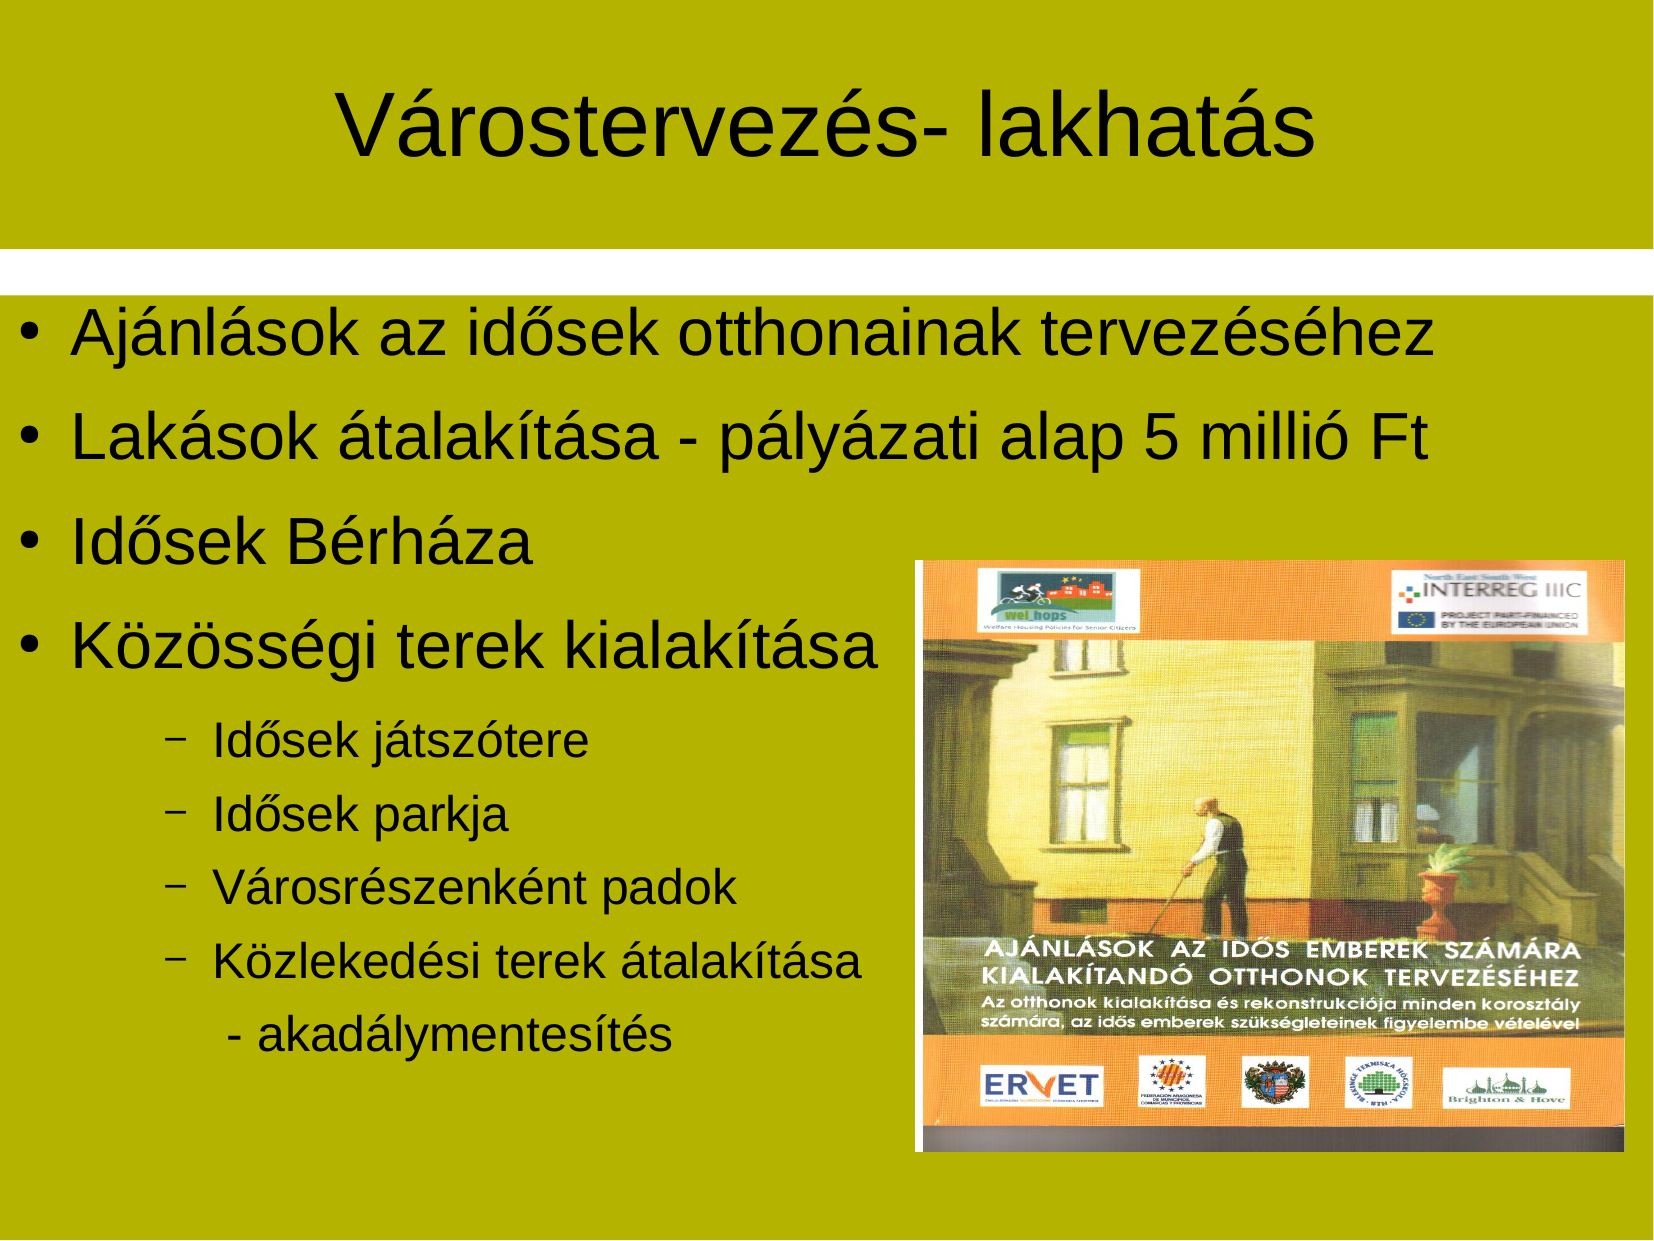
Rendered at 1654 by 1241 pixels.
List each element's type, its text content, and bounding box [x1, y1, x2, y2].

title Várostervezés- lakhatás [0, 0, 1654, 250]
list Ajánlások az idősek otthonainak tervezéséhez Lakások átalakítása - pályázati alap 5 millió Ft Idősek Bérháza Közösségi terek kialakítása Idősek játszótere Idősek parkja Városrészenként padok Közlekedési terek átalakítása - akadálymentesítés [0, 295, 1654, 1241]
picture [915, 560, 1625, 1152]
